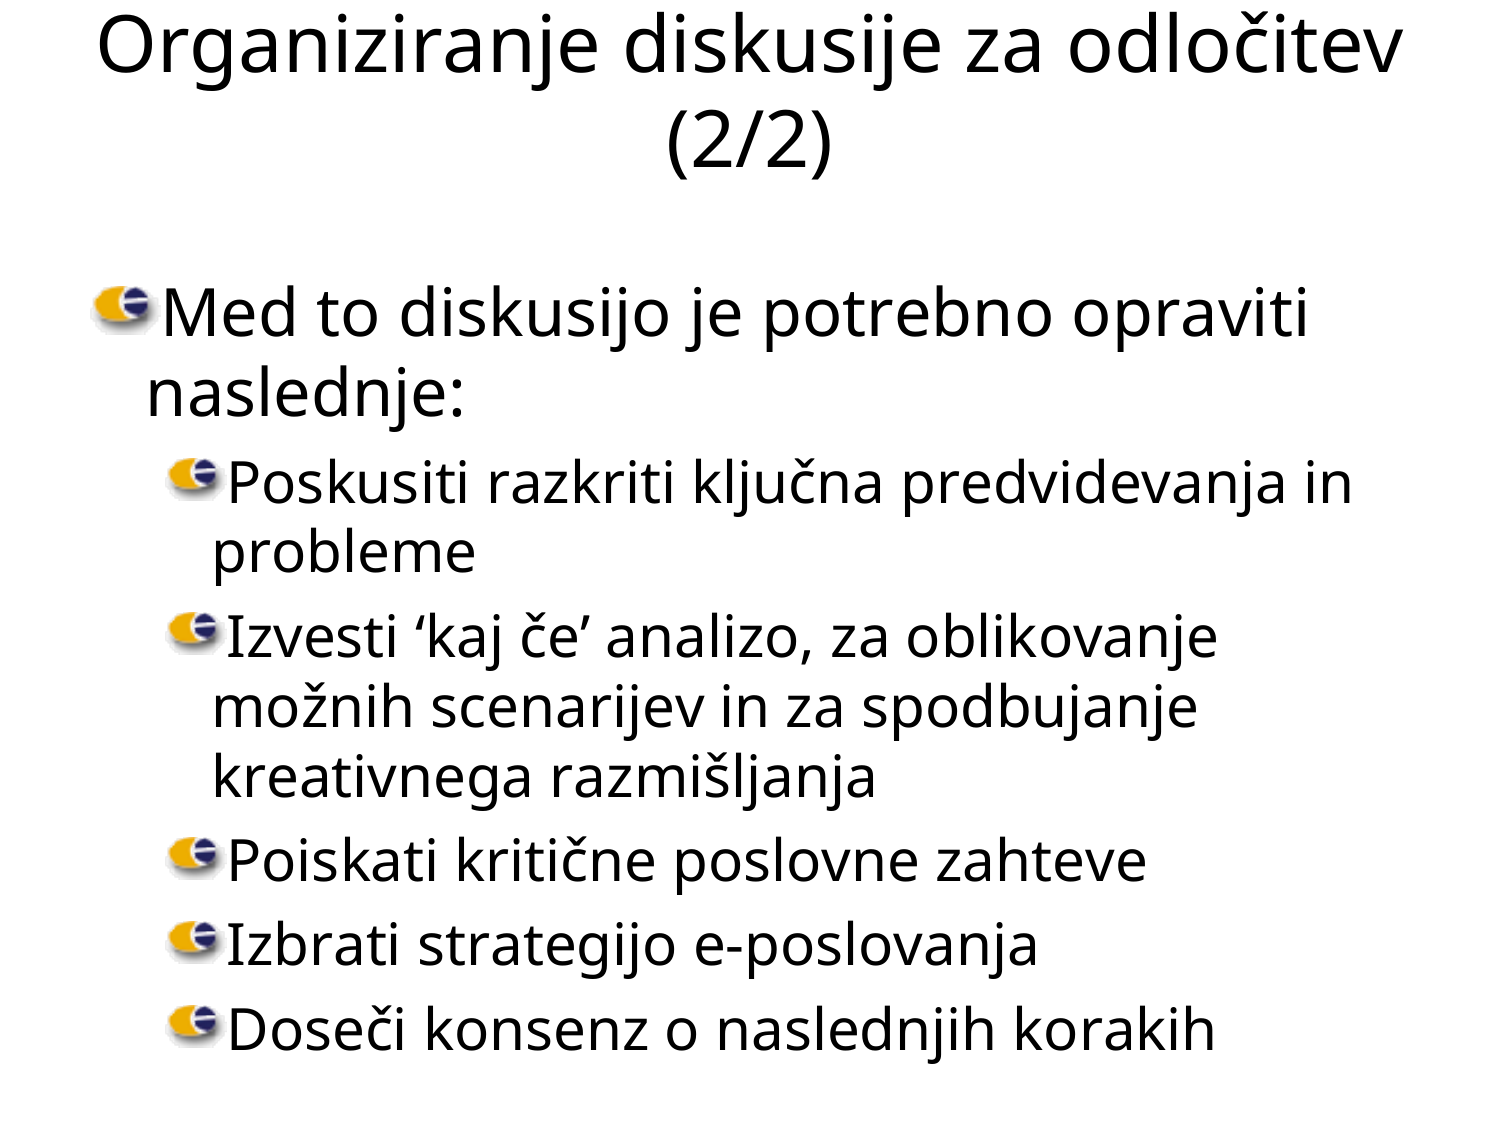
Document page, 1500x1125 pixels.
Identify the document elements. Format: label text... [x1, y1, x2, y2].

list Med to diskusijo je potrebno opraviti naslednje: Poskusiti razkriti ključna predvidevanja in probleme Izvesti ‘kaj če’ analizo, za oblikovanje možnih scenarijev in za spodbujanje kreativnega razmišljanja Poiskati kritične poslovne zahteve Izbrati strategijo e-poslovanja Doseči konsenz o naslednjih korakih [74, 262, 1417, 1125]
title Korak 3: Organiziranje diskusije za odločitev (2/2) [0, 0, 1500, 191]
